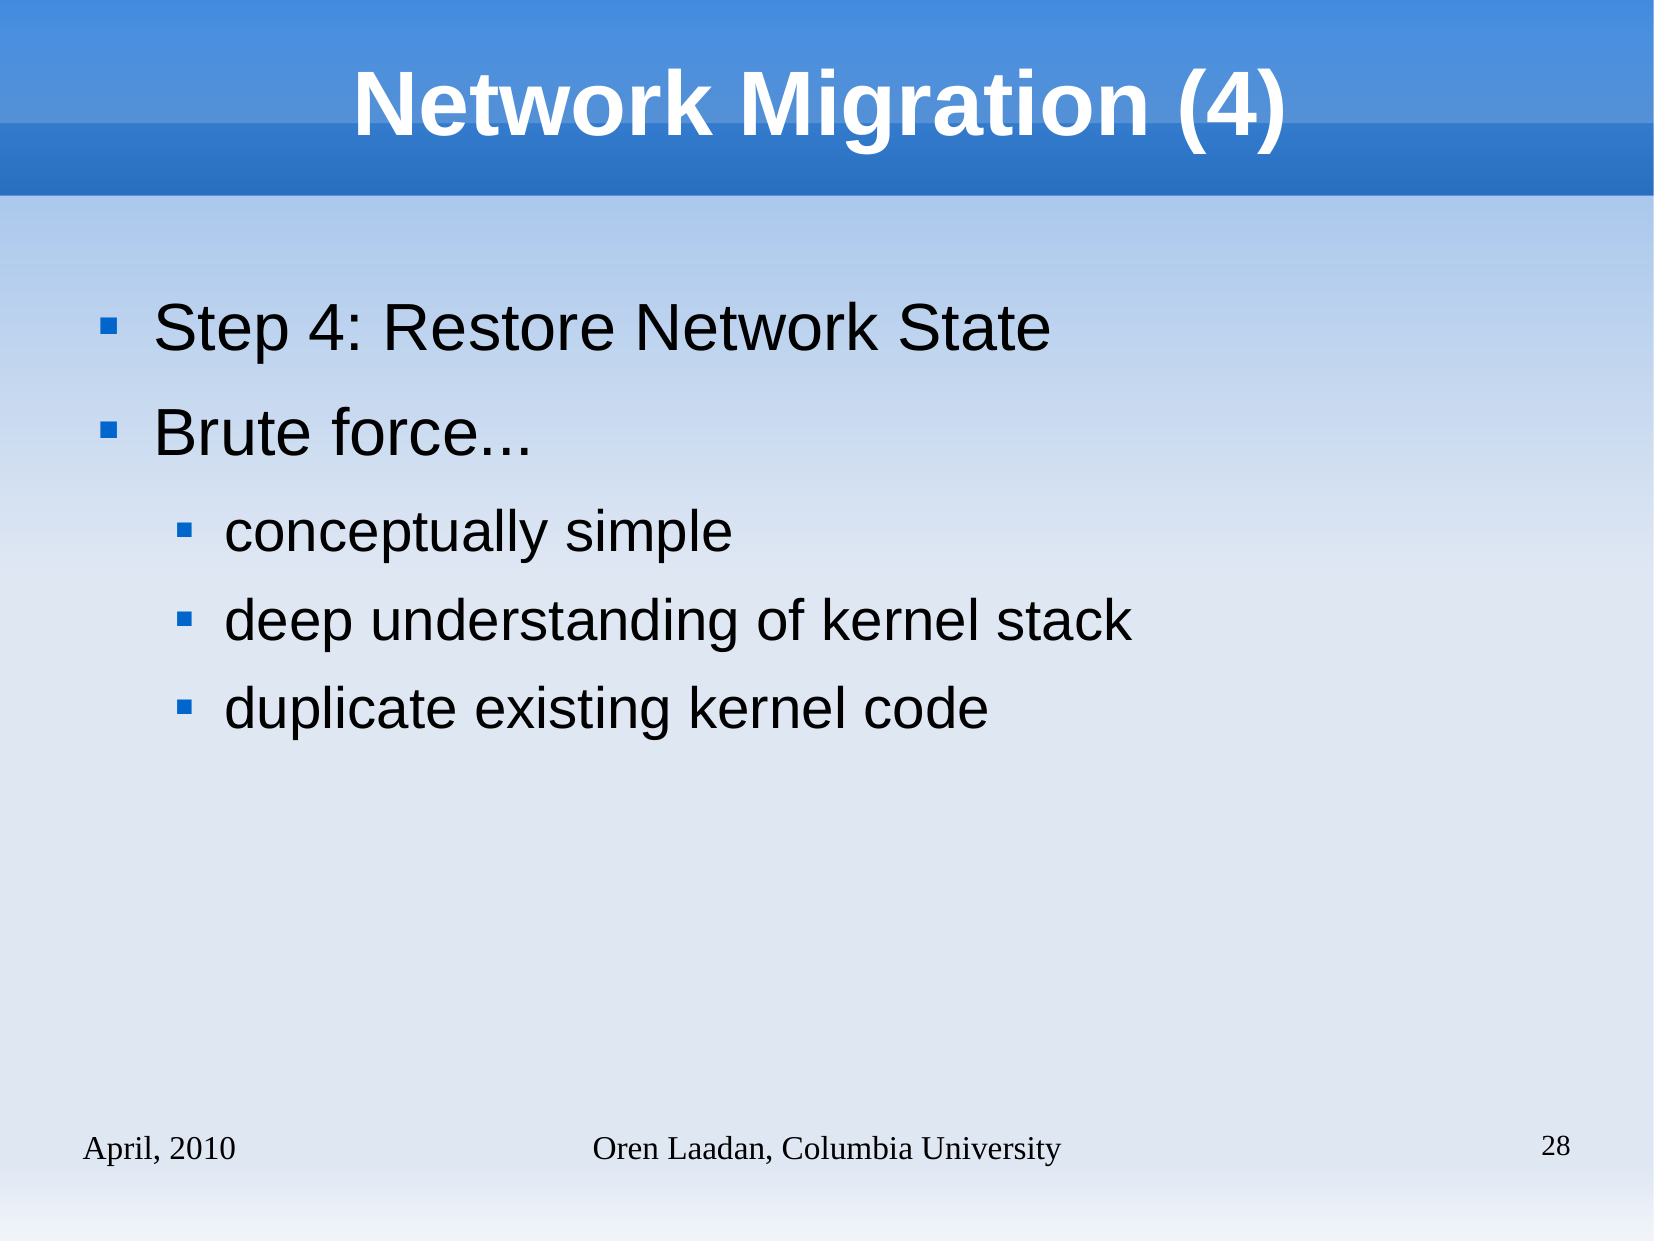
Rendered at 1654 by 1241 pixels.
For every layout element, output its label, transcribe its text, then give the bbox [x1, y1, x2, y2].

title Network Migration (4) [76, 7, 1565, 200]
list Step 4: Restore Network State Brute force... conceptually simple deep understanding of kernel stack duplicate existing kernel code [82, 290, 1571, 1094]
picture [0, 0, 1654, 1241]
